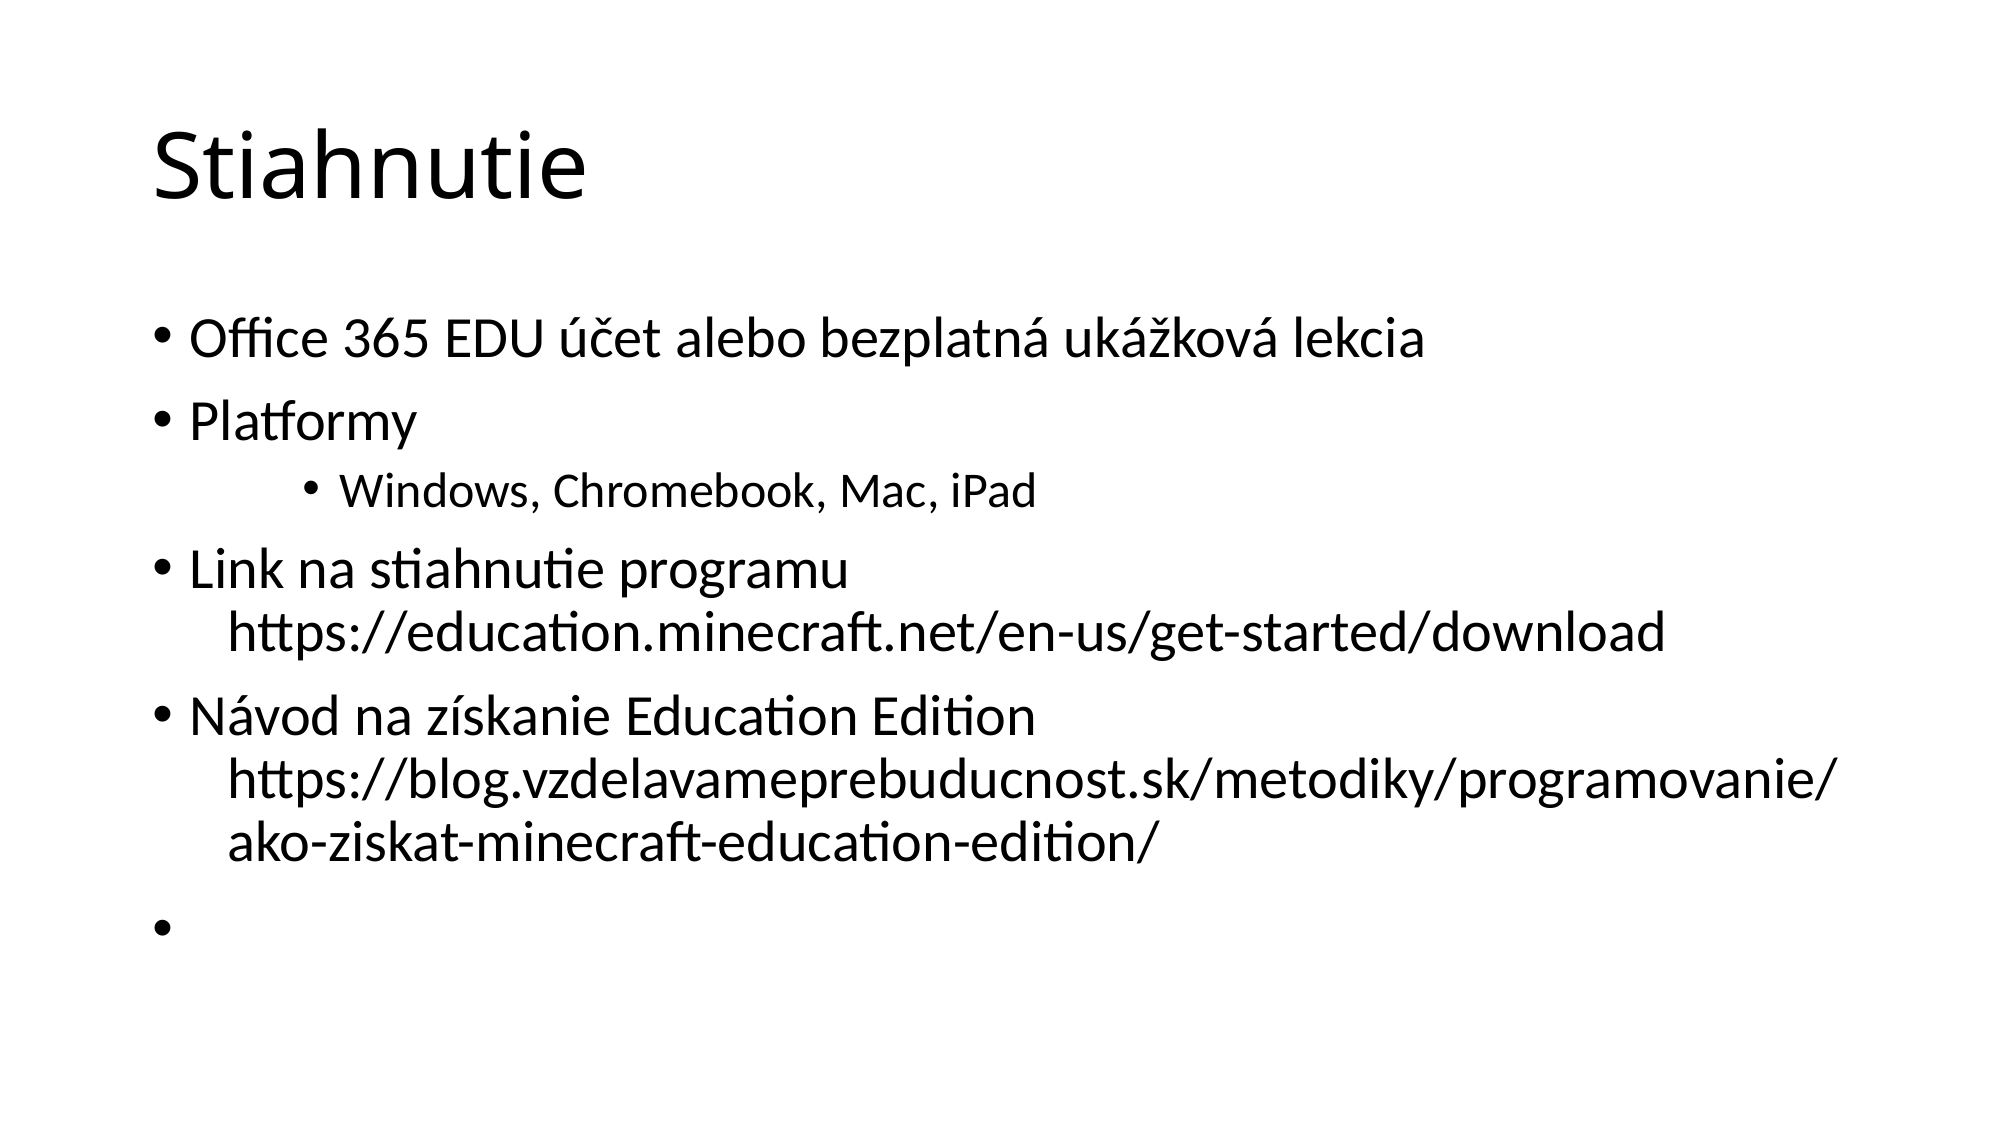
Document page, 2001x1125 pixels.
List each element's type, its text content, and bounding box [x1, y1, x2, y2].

list Office 365 EDU účet alebo bezplatná ukážková lekcia Platformy Windows, Chromebook, Mac, iPad Link na stiahnutie programu https://education.minecraft.net/en-us/get-started/download Návod na získanie Education Edition https://blog.vzdelavameprebuducnost.sk/metodiky/programovanie/ako-ziskat-minecraft-education-edition/ [137, 299, 1863, 1014]
title Stiahnutie [137, 59, 1863, 278]
